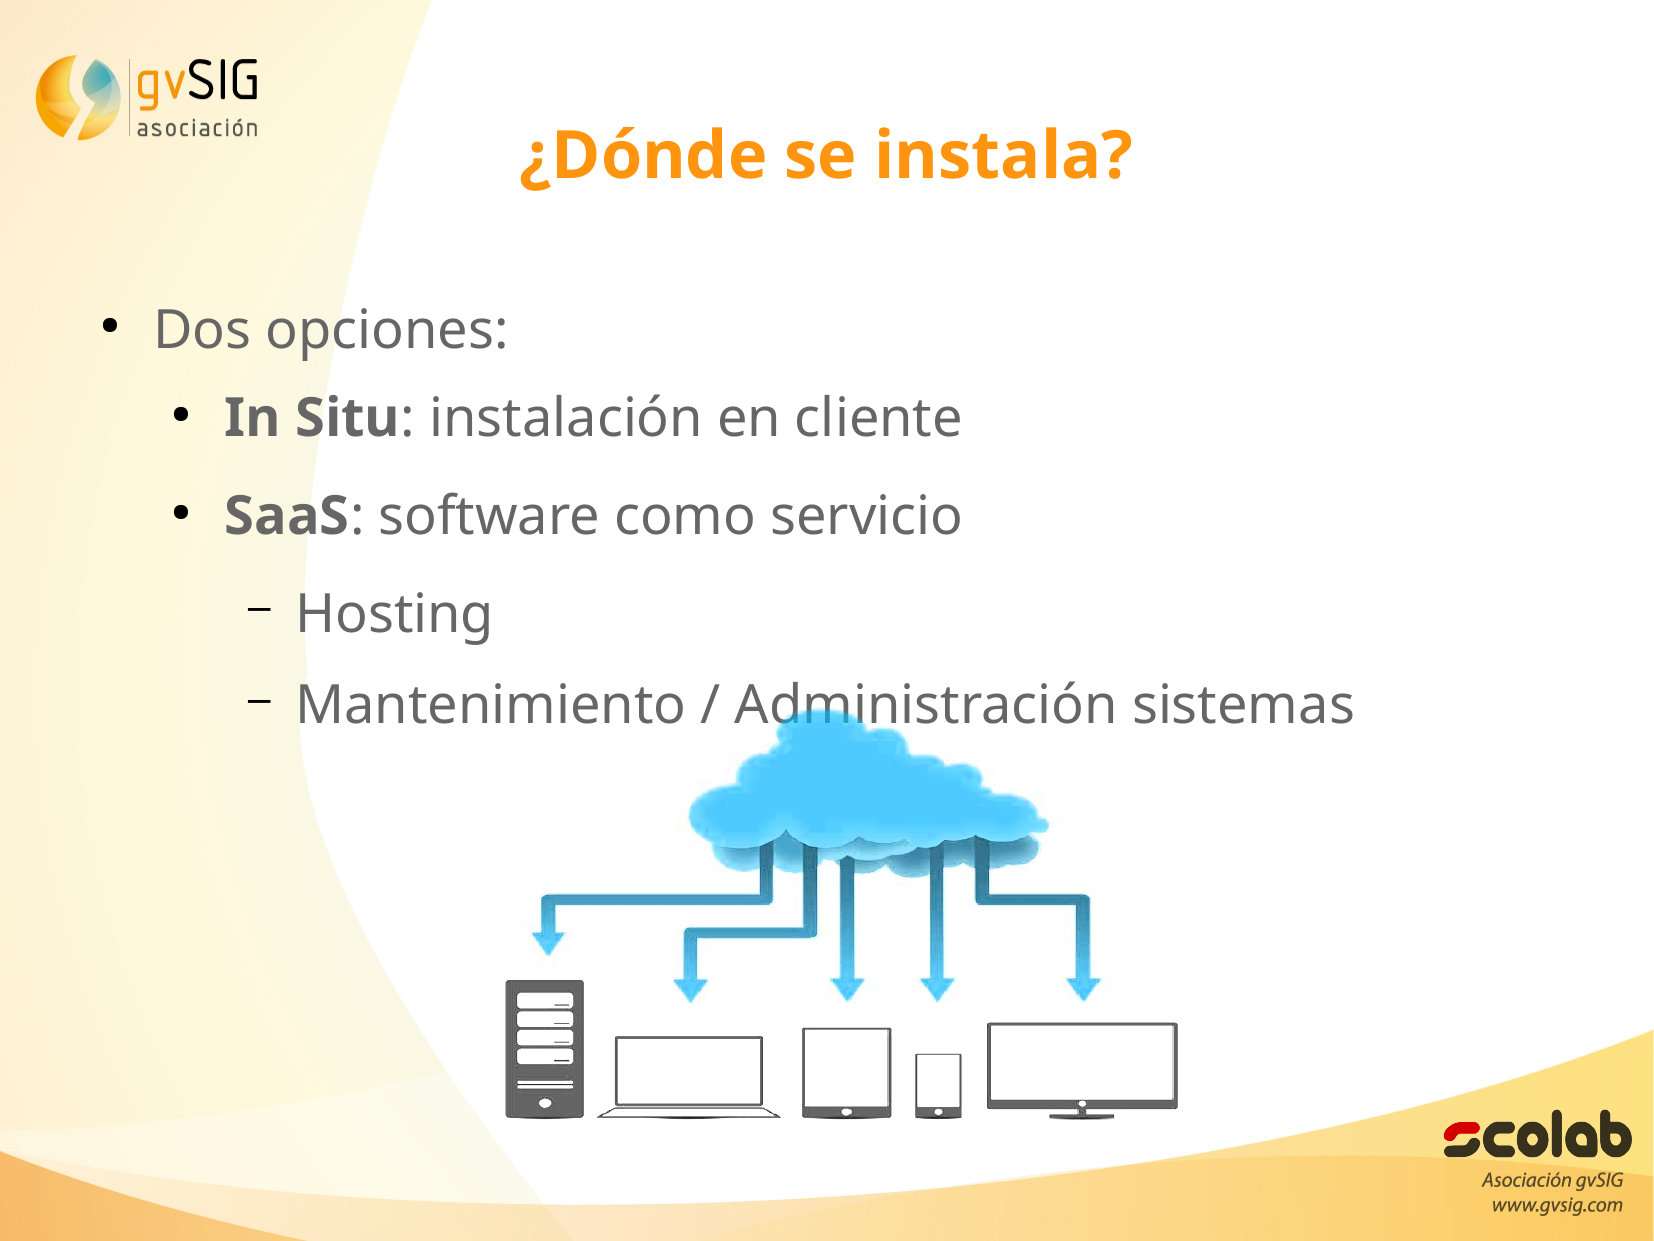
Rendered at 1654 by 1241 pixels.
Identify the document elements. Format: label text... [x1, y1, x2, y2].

picture [0, 0, 1654, 1241]
list Dos opciones: In Situ: instalación en cliente SaaS: software como servicio Hosting Mantenimiento / Administración sistemas [82, 290, 1571, 1010]
title ¿Dónde se instala? [82, 49, 1571, 257]
